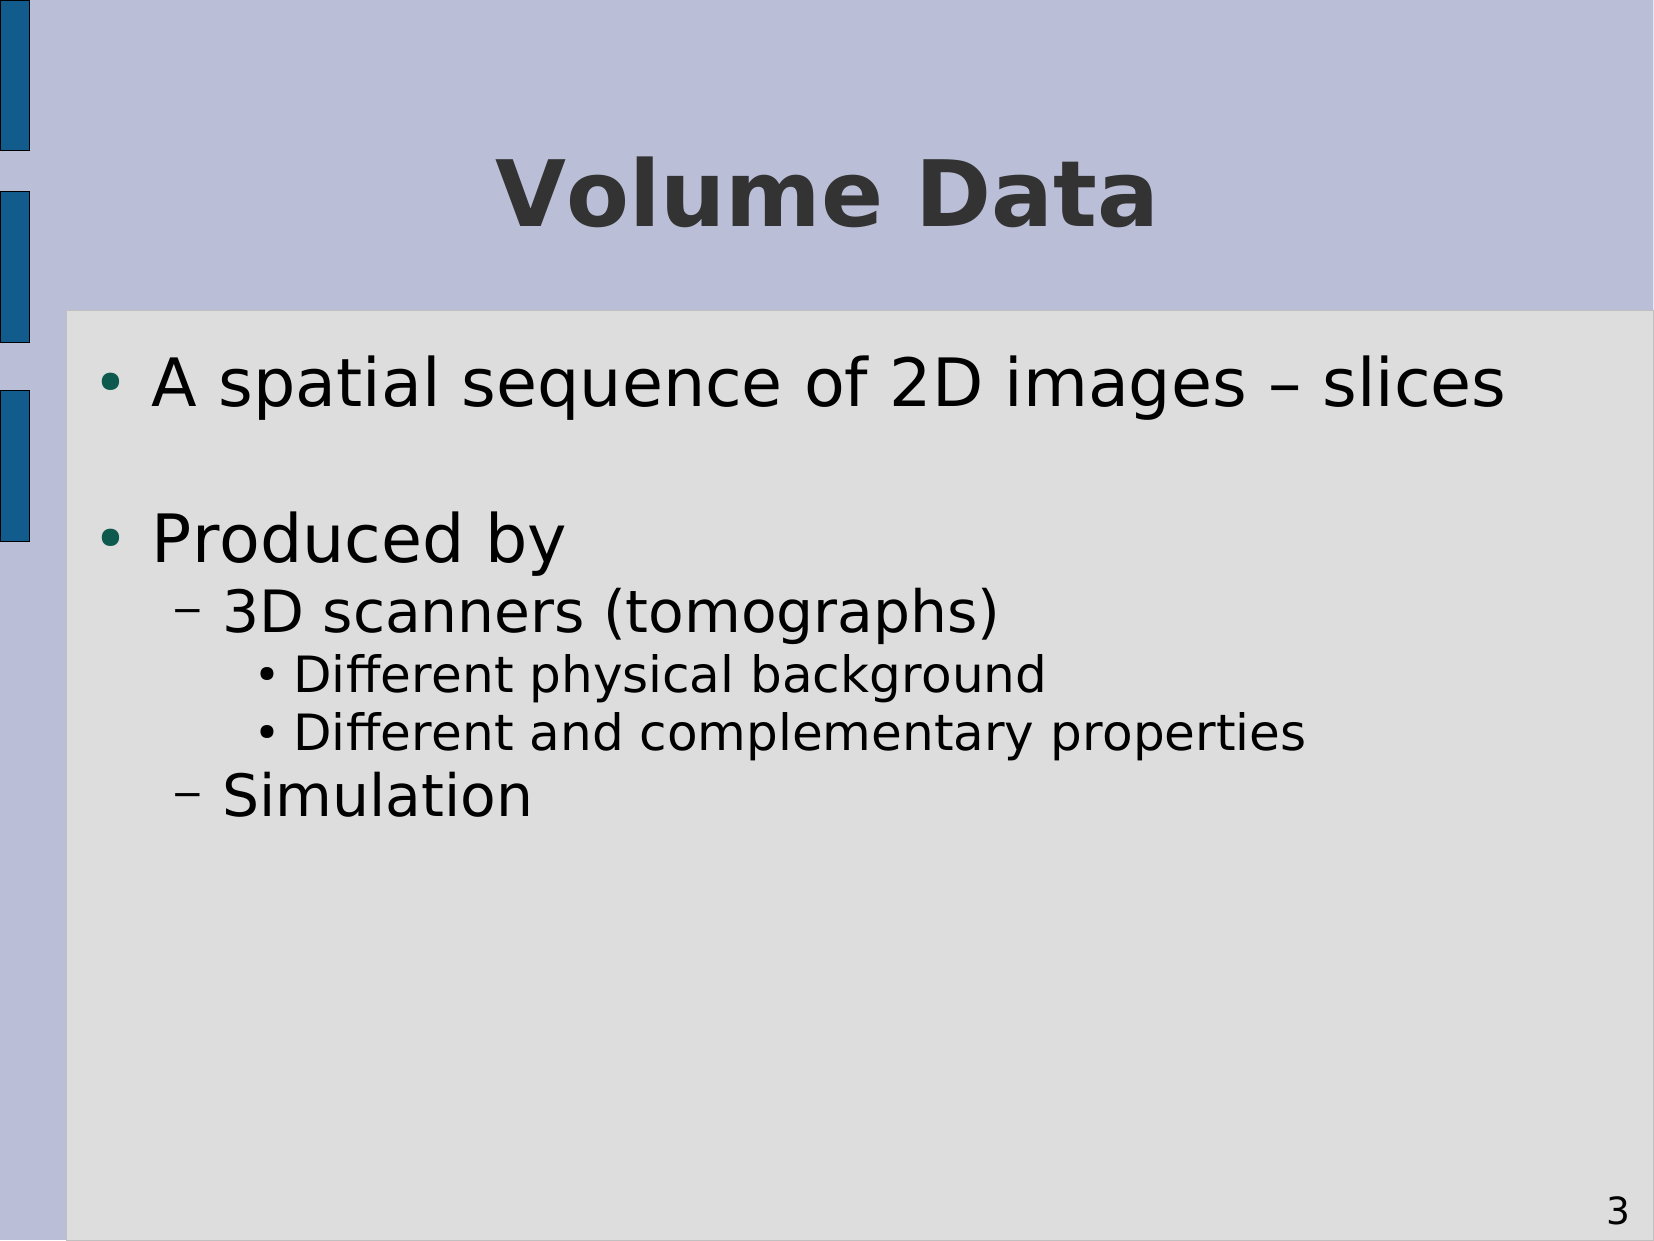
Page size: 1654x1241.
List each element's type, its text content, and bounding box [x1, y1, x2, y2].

title Volume Data [121, 91, 1534, 299]
list A spatial sequence of 2D images – slices Produced by 3D scanners (tomographs) Different physical background Different and complementary properties Simulation [80, 344, 1619, 1127]
